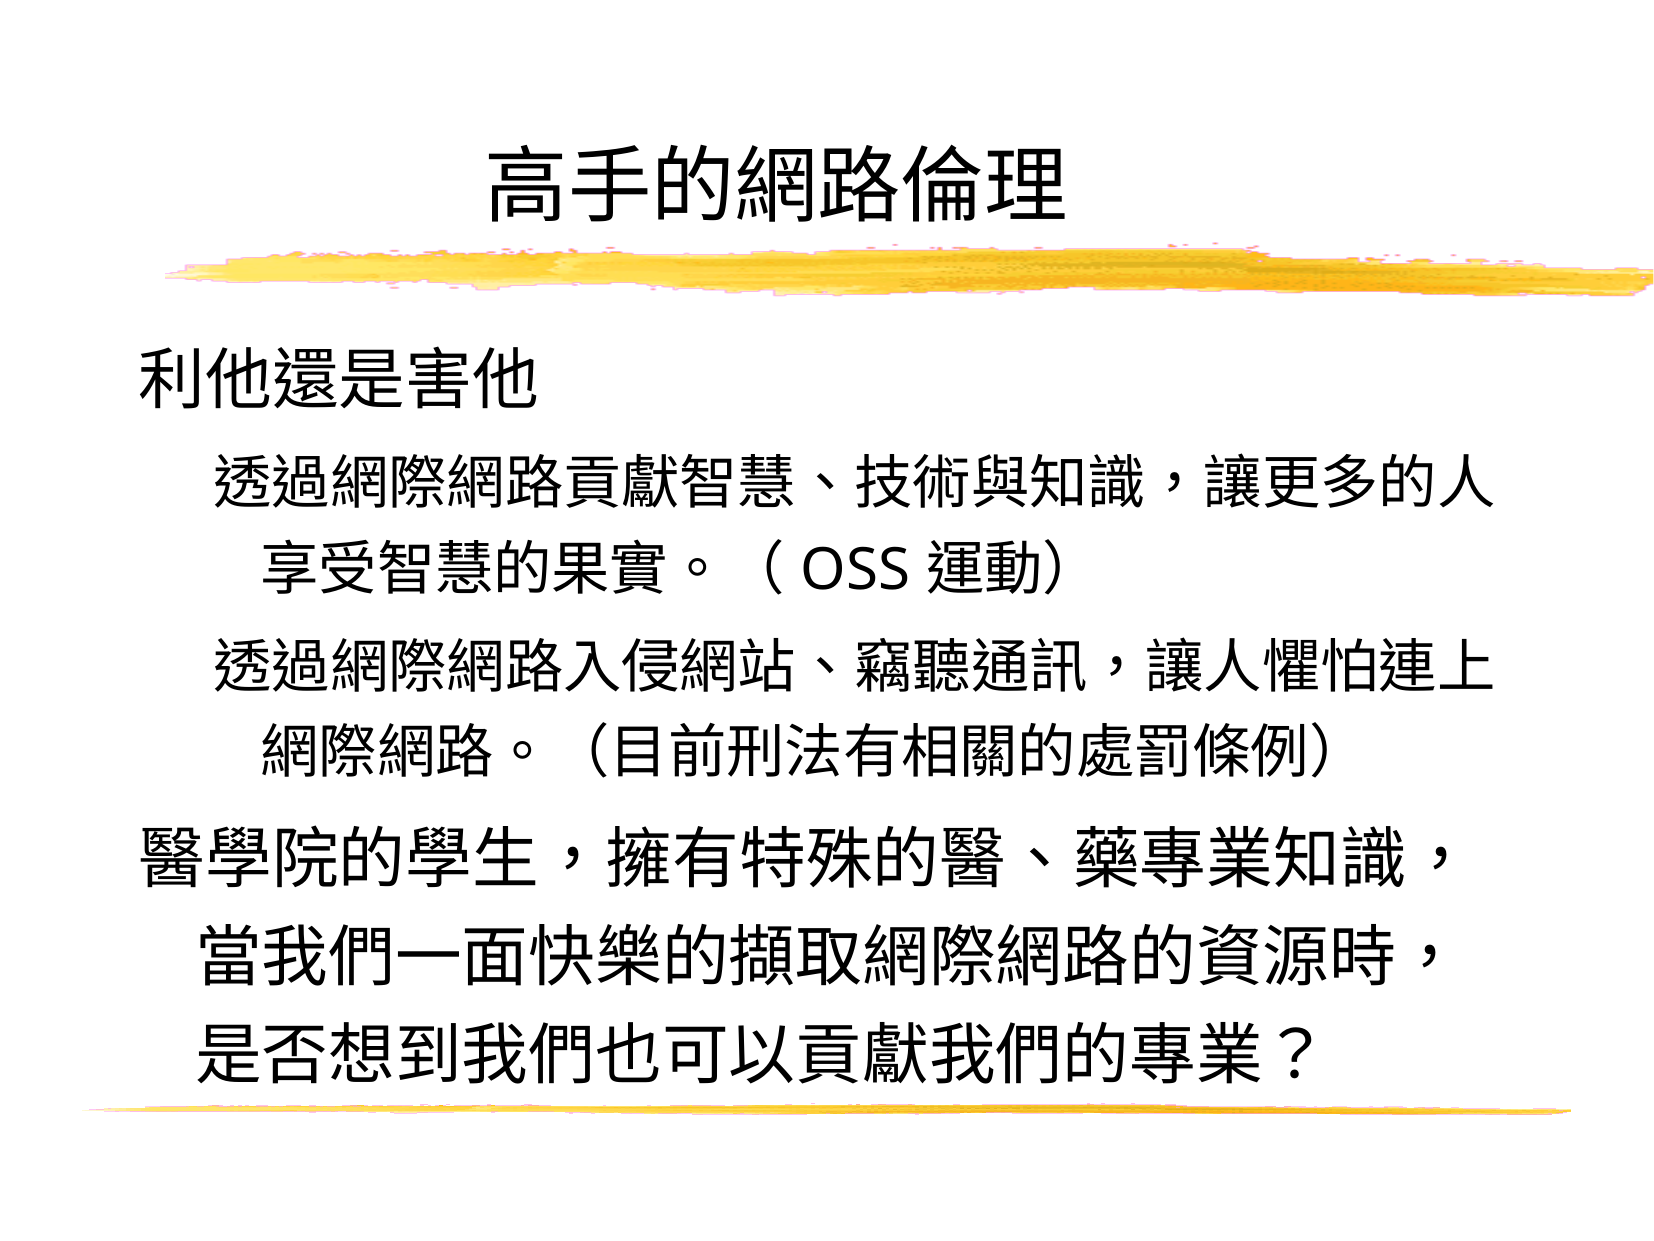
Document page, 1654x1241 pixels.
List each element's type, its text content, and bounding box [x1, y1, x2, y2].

list 利他還是害他 透過網際網路貢獻智慧、技術與知識，讓更多的人享受智慧的果實。（OSS運動） 透過網際網路入侵網站、竊聽通訊，讓人懼怕連上網際網路。（目前刑法有相關的處罰條例） 醫學院的學生，擁有特殊的醫、藥專業知識，當我們一面快樂的擷取網際網路的資源時，是否想到我們也可以貢獻我們的專業？ [124, 316, 1530, 1061]
title 高手的網路倫理 [73, 41, 1479, 249]
picture [165, 237, 1654, 308]
picture [82, 1102, 1571, 1117]
